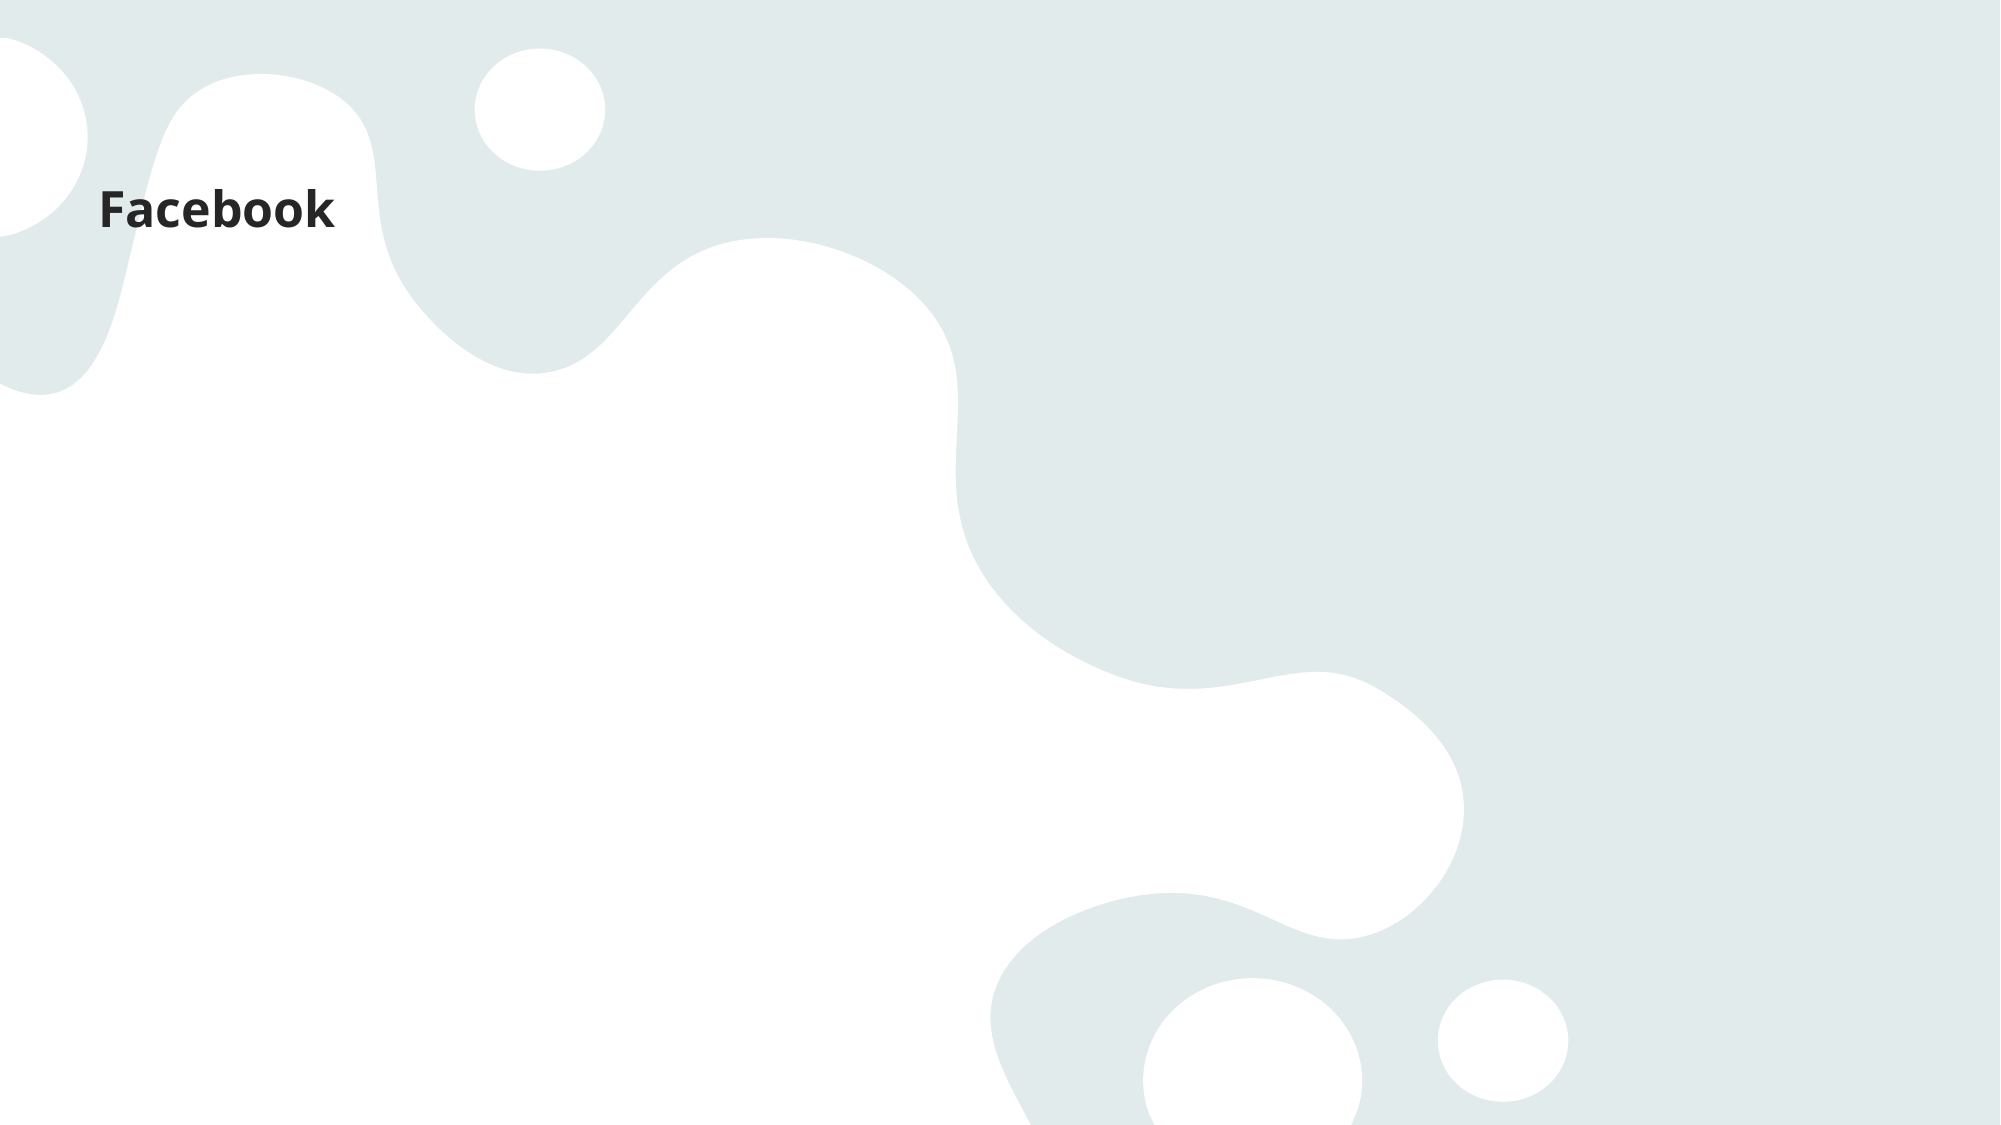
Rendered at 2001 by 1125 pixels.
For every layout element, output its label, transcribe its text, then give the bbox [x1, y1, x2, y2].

list Facebook [83, 109, 968, 245]
